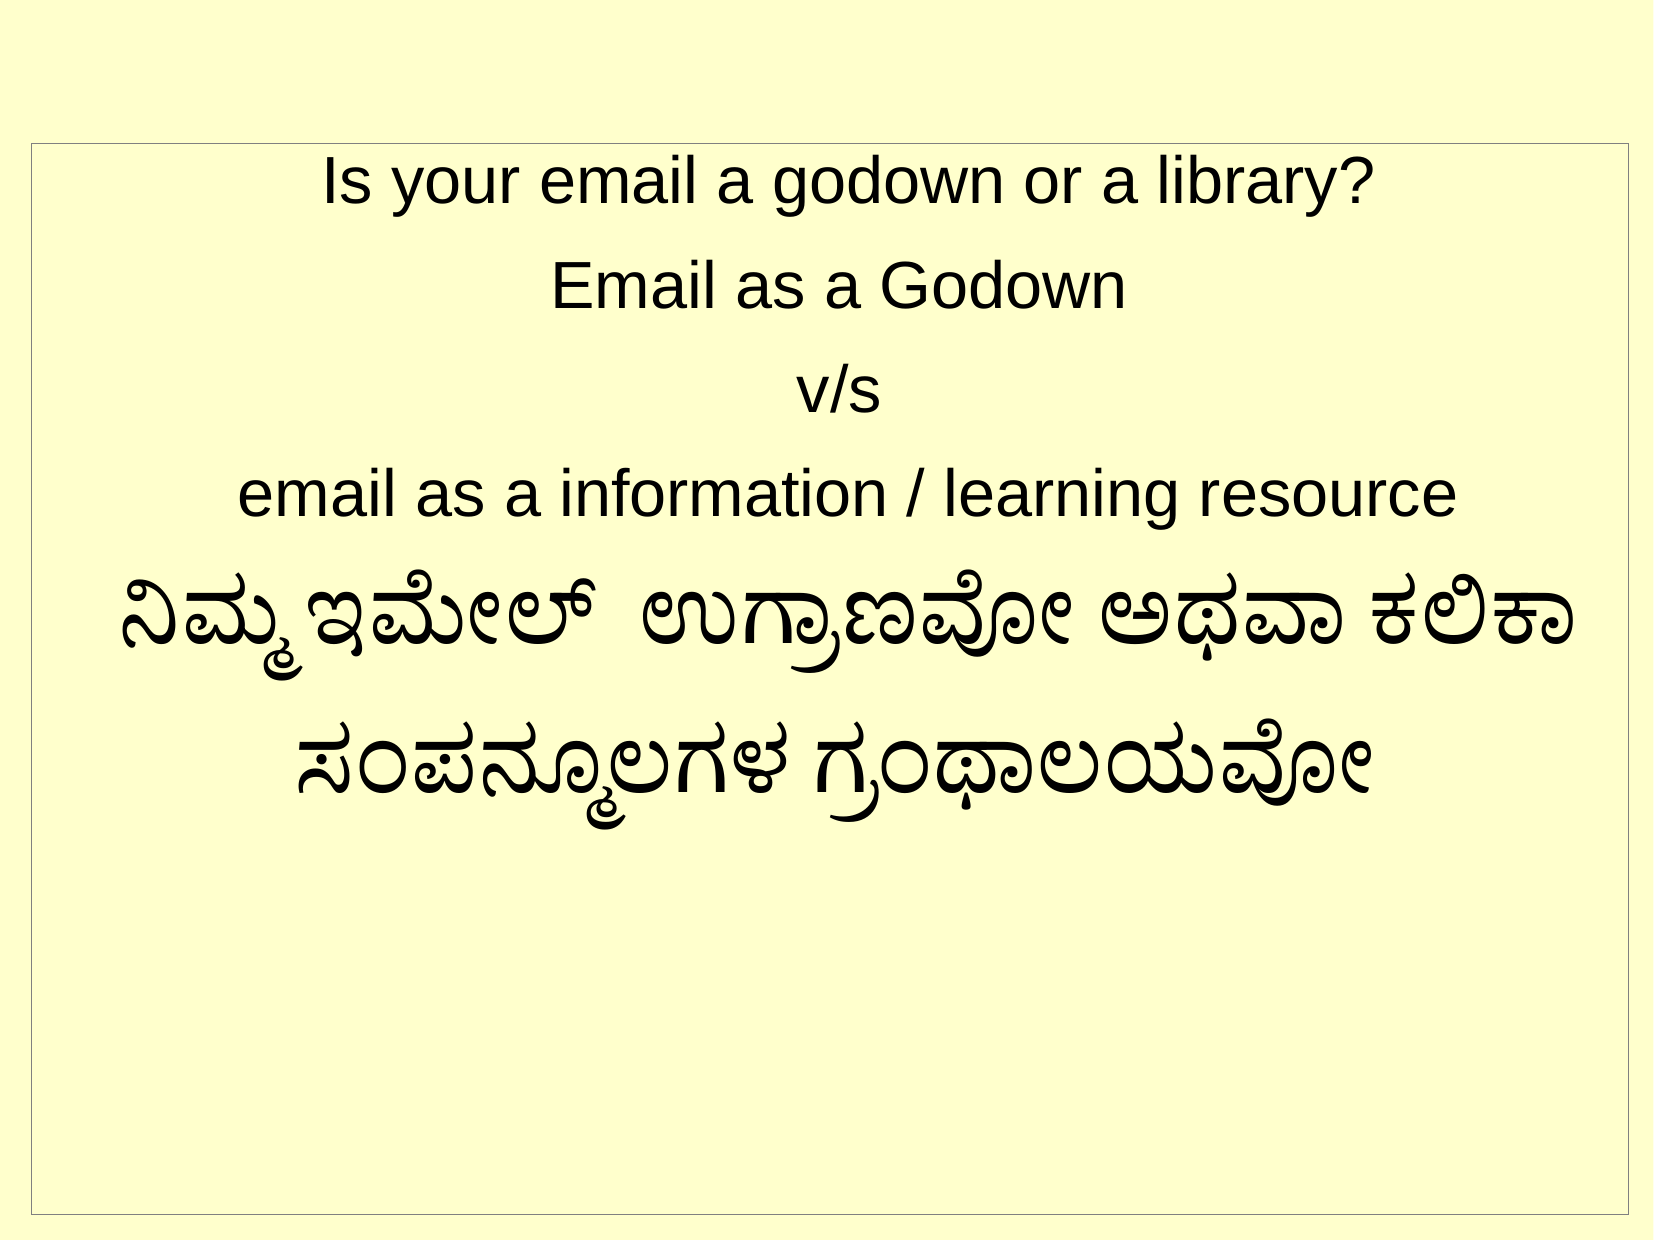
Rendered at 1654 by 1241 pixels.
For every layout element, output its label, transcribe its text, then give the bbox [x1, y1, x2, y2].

list Is your email a godown or a library? Email as a Godown v/s email as a information / learning resource ನಿಮ್ಮ ಇಮೇಲ್ ಉಗ್ರಾಣವೋ ಅಥವಾ ಕಲಿಕಾ ಸಂಪನ್ಮೂಲಗಳ ಗ್ರಂಥಾಲಯವೋ [31, 143, 1629, 1215]
